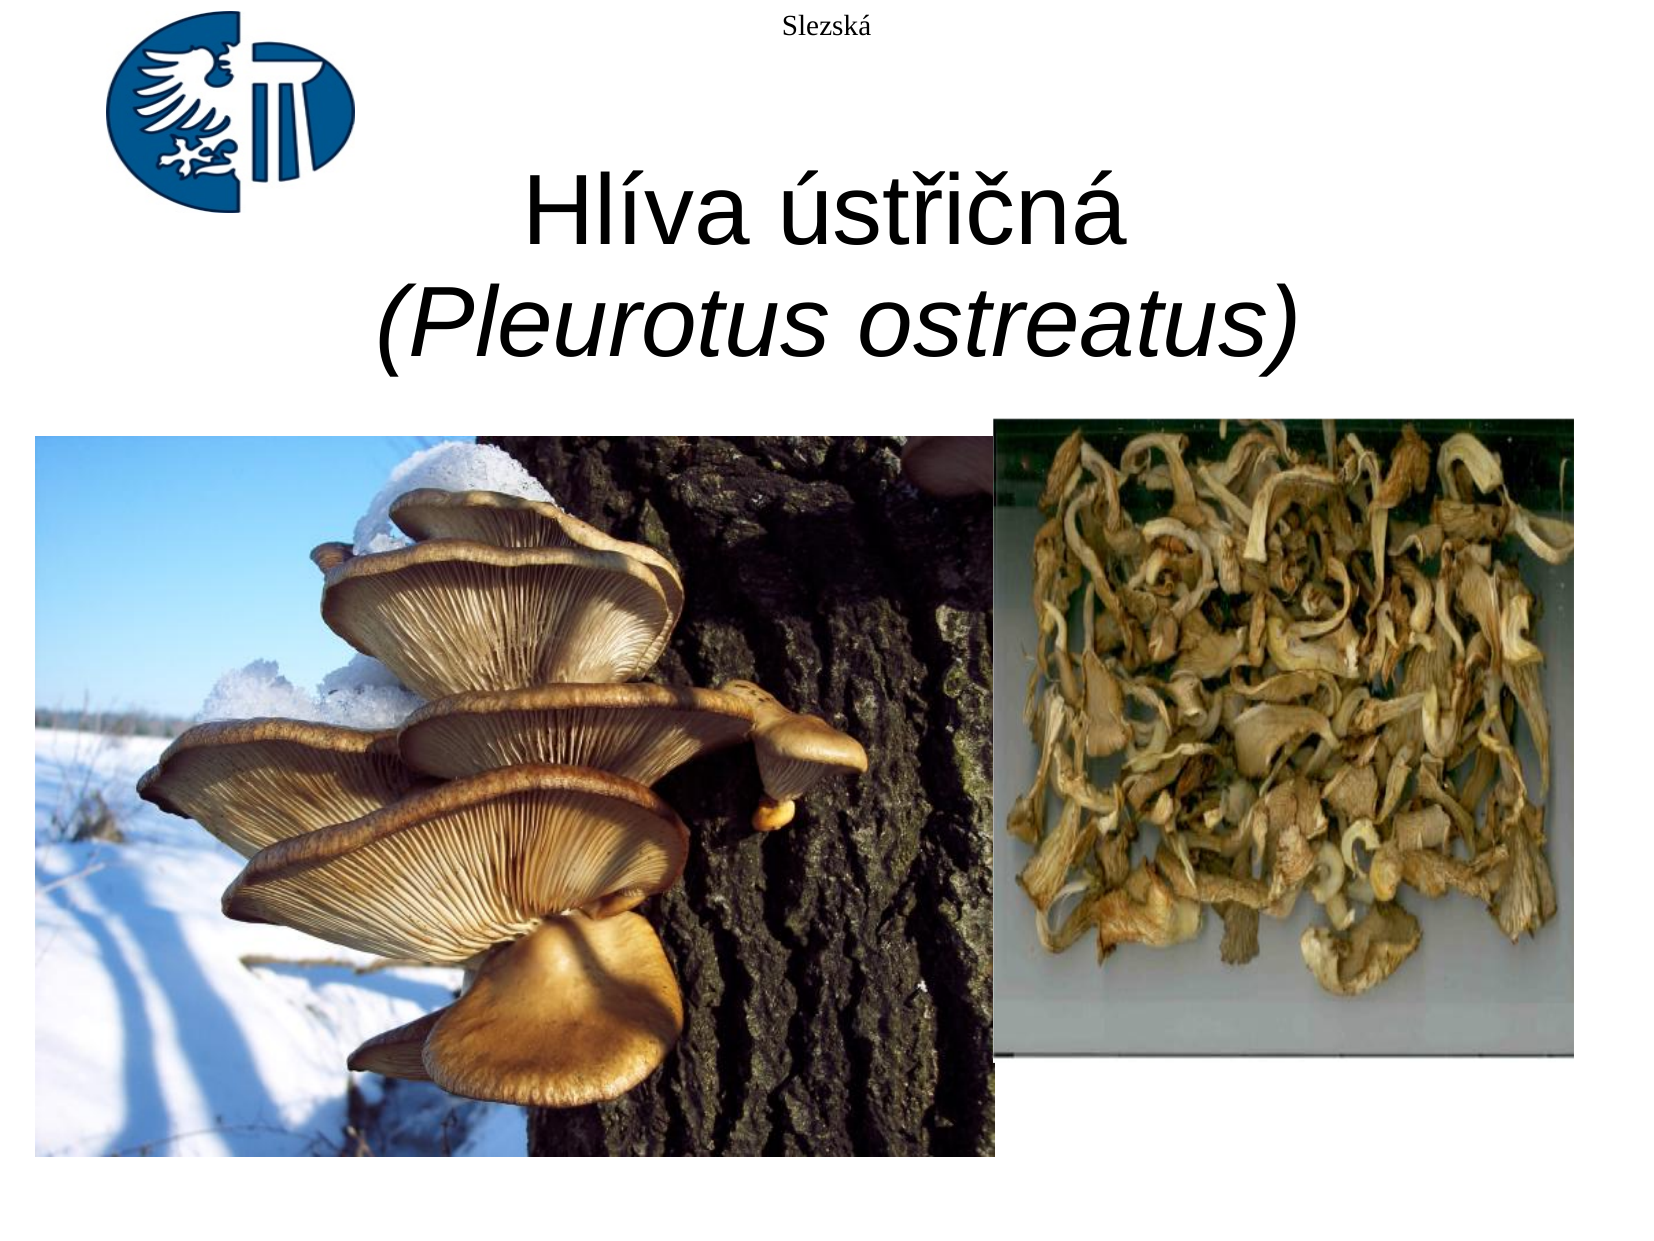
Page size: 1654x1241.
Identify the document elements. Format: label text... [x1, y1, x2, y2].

title Hlíva ústřičná (Pleurotus ostreatus) [94, 82, 1583, 449]
picture [106, 11, 355, 82]
picture [35, 436, 1574, 1157]
